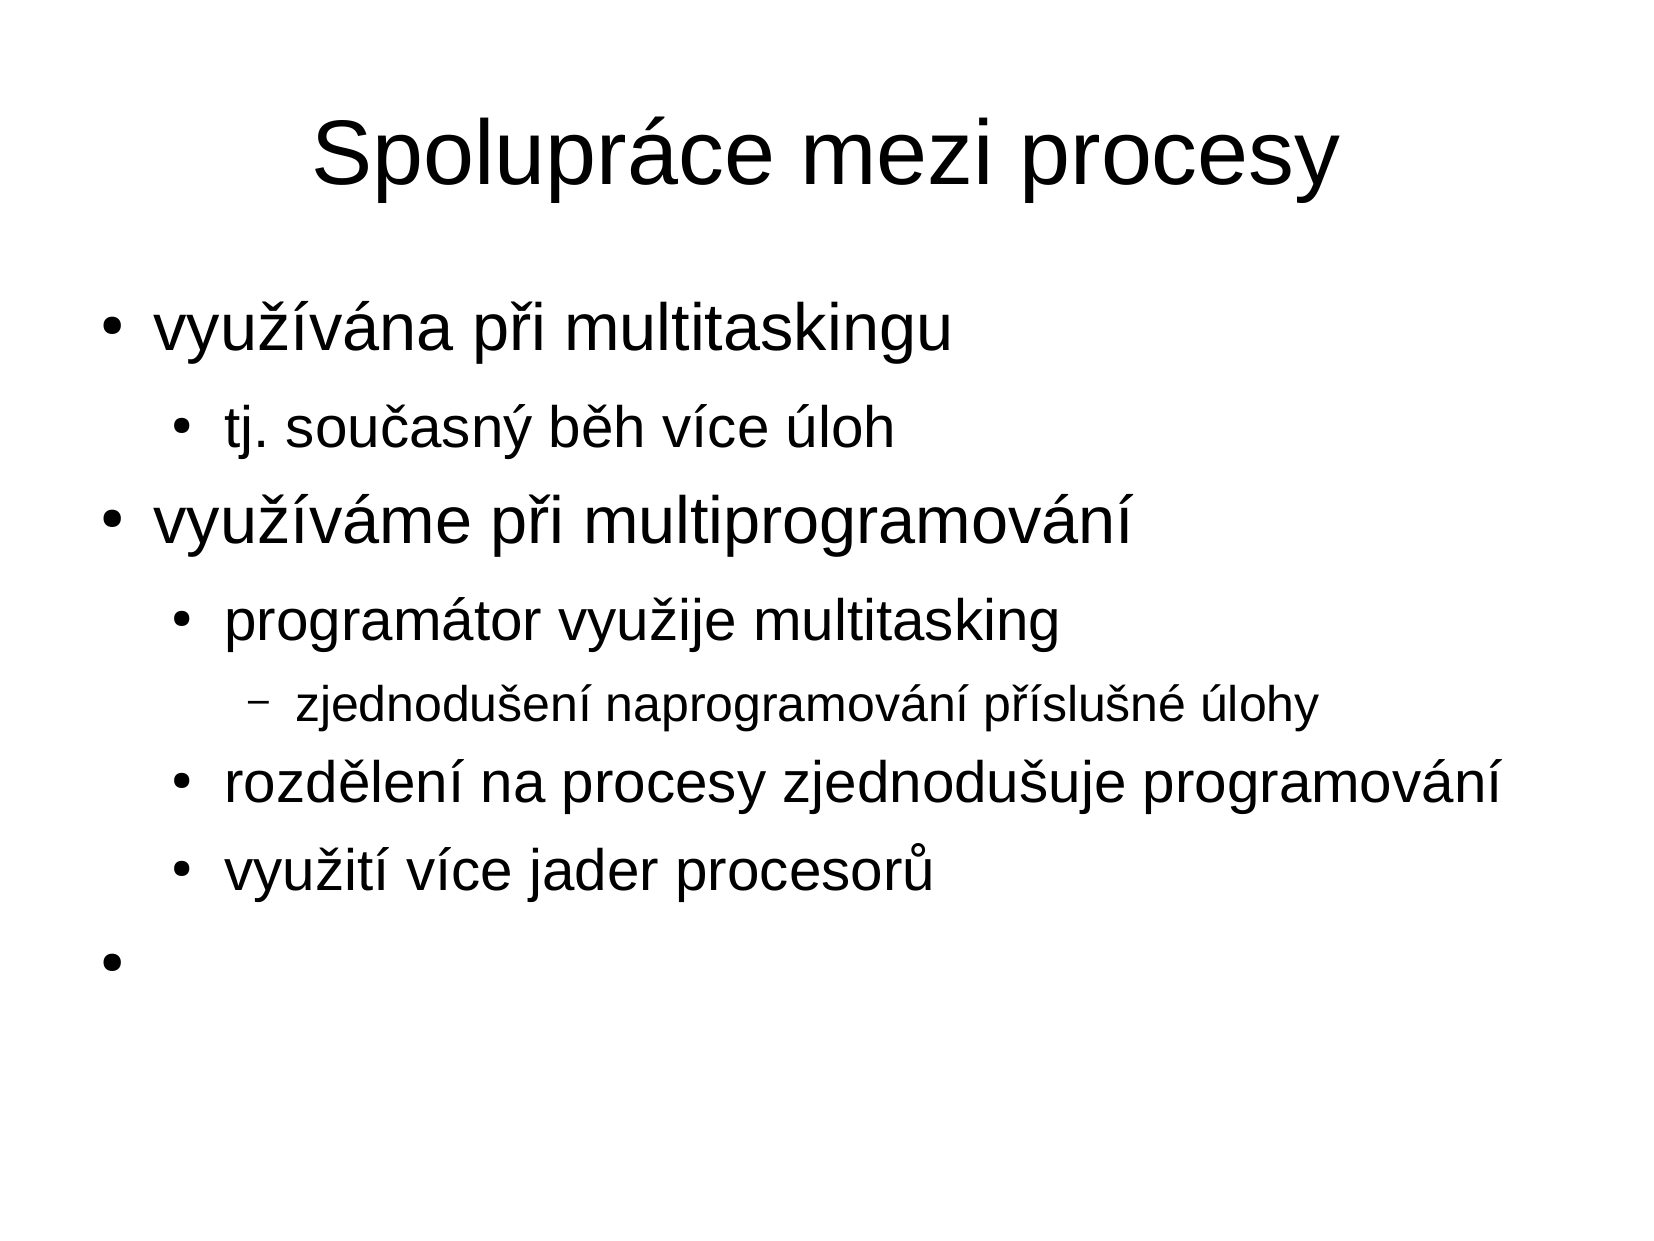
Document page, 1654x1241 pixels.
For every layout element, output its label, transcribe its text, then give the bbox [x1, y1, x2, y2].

list využívána při multitaskingu tj. současný běh více úloh využíváme při multiprogramování programátor využije multitasking zjednodušení naprogramování příslušné úlohy rozdělení na procesy zjednodušuje programování využití více jader procesorů [82, 290, 1571, 1094]
title Spolupráce mezi procesy [82, 56, 1571, 250]
